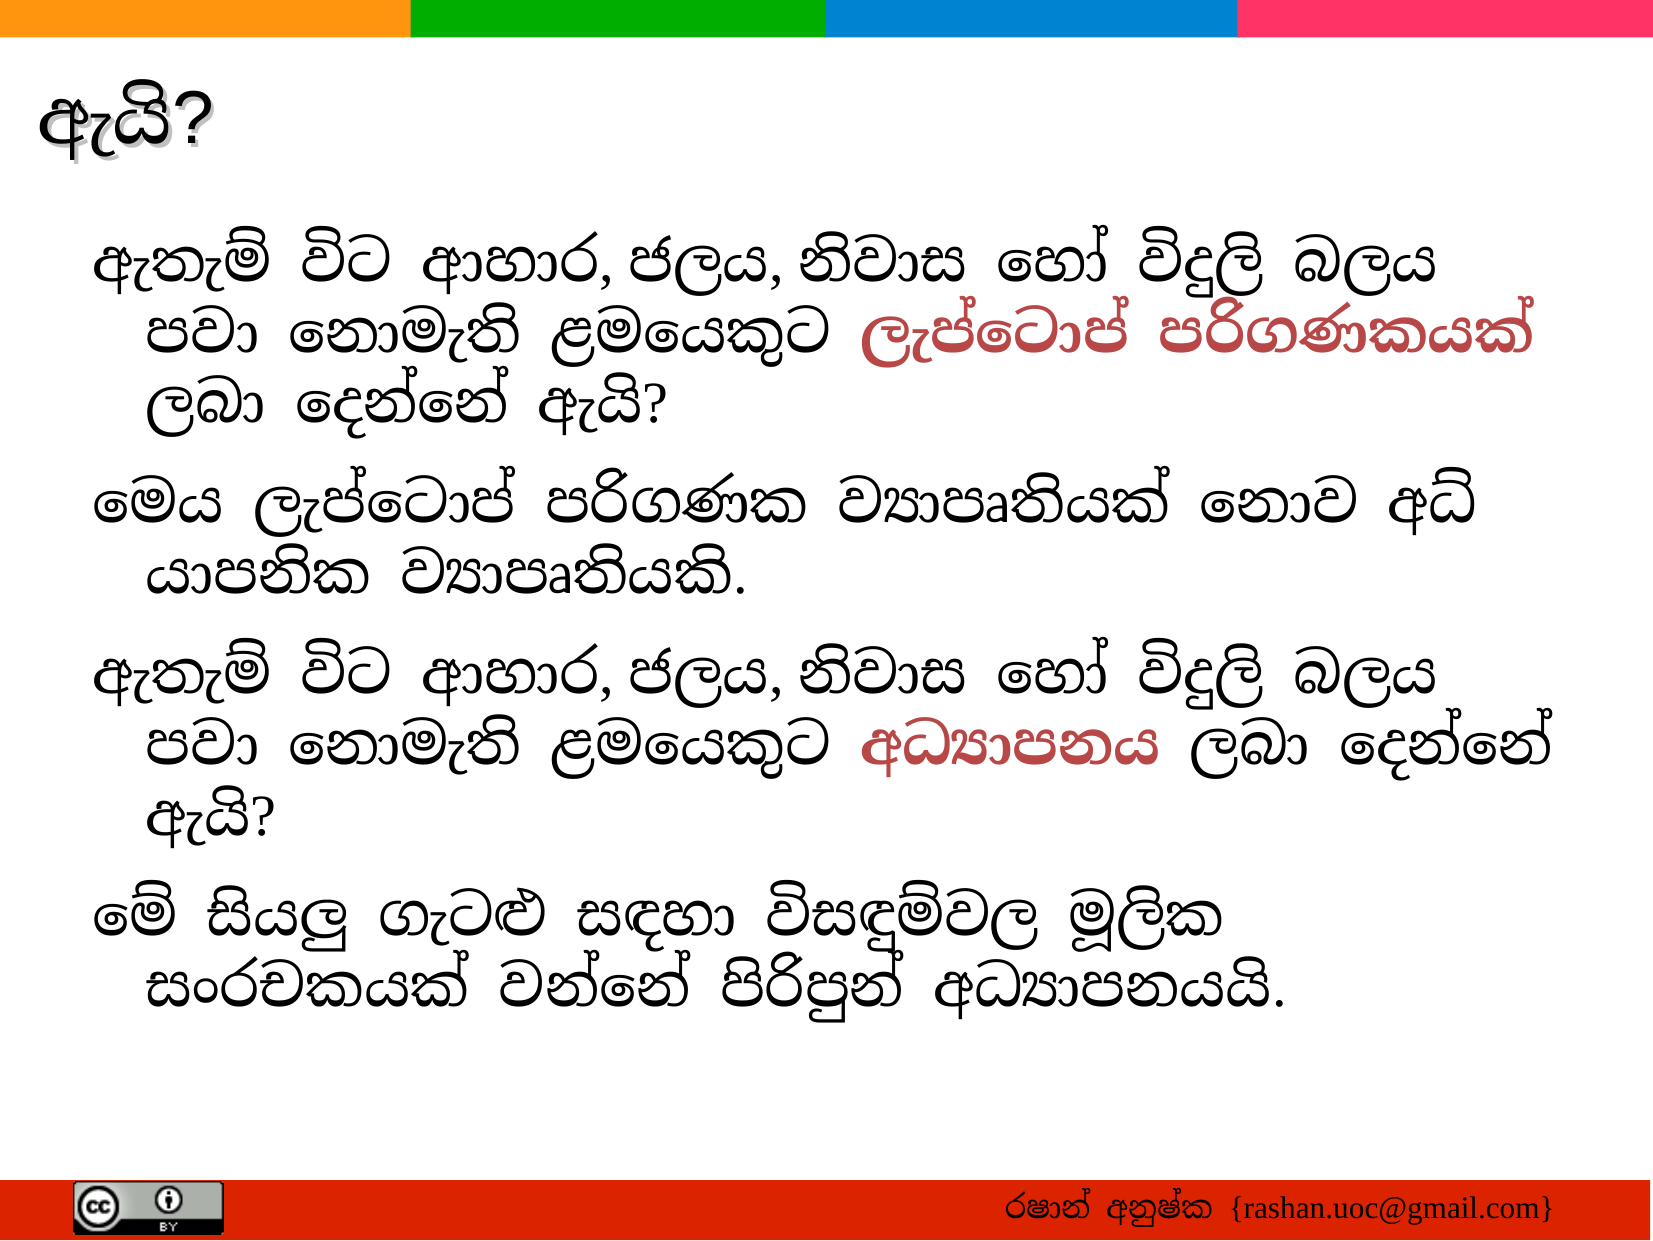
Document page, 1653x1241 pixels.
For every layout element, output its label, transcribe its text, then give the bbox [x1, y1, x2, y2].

picture [73, 1181, 224, 1235]
list ඇතැම් විට ආහාර, ජලය, නිවාස හෝ විදුලි බලය පවා නොමැති ළමයෙකුට ලැප්ටොප් පරිගණකයක් ලබා දෙන්නේ ඇයි? මෙය ලැප්ටොප් පරිගණක ව්‍යාපෘතියක් නොව අධ්‍යාපනික ව්‍යාපෘතියකි. ඇතැම් විට ආහාර, ජලය, නිවාස හෝ විදුලි බලය පවා නොමැති ළමයෙකුට අධ්‍යාපනය ලබා දෙන්නේ ඇයි? මේ සියලු ගැටළු සඳහා විසඳුම්වල මූලික සංරචකයක් වන්නේ පිරිපුන් අධ්‍යාපනයයි. [75, 225, 1576, 1127]
title ඇයි? [37, 61, 1613, 171]
